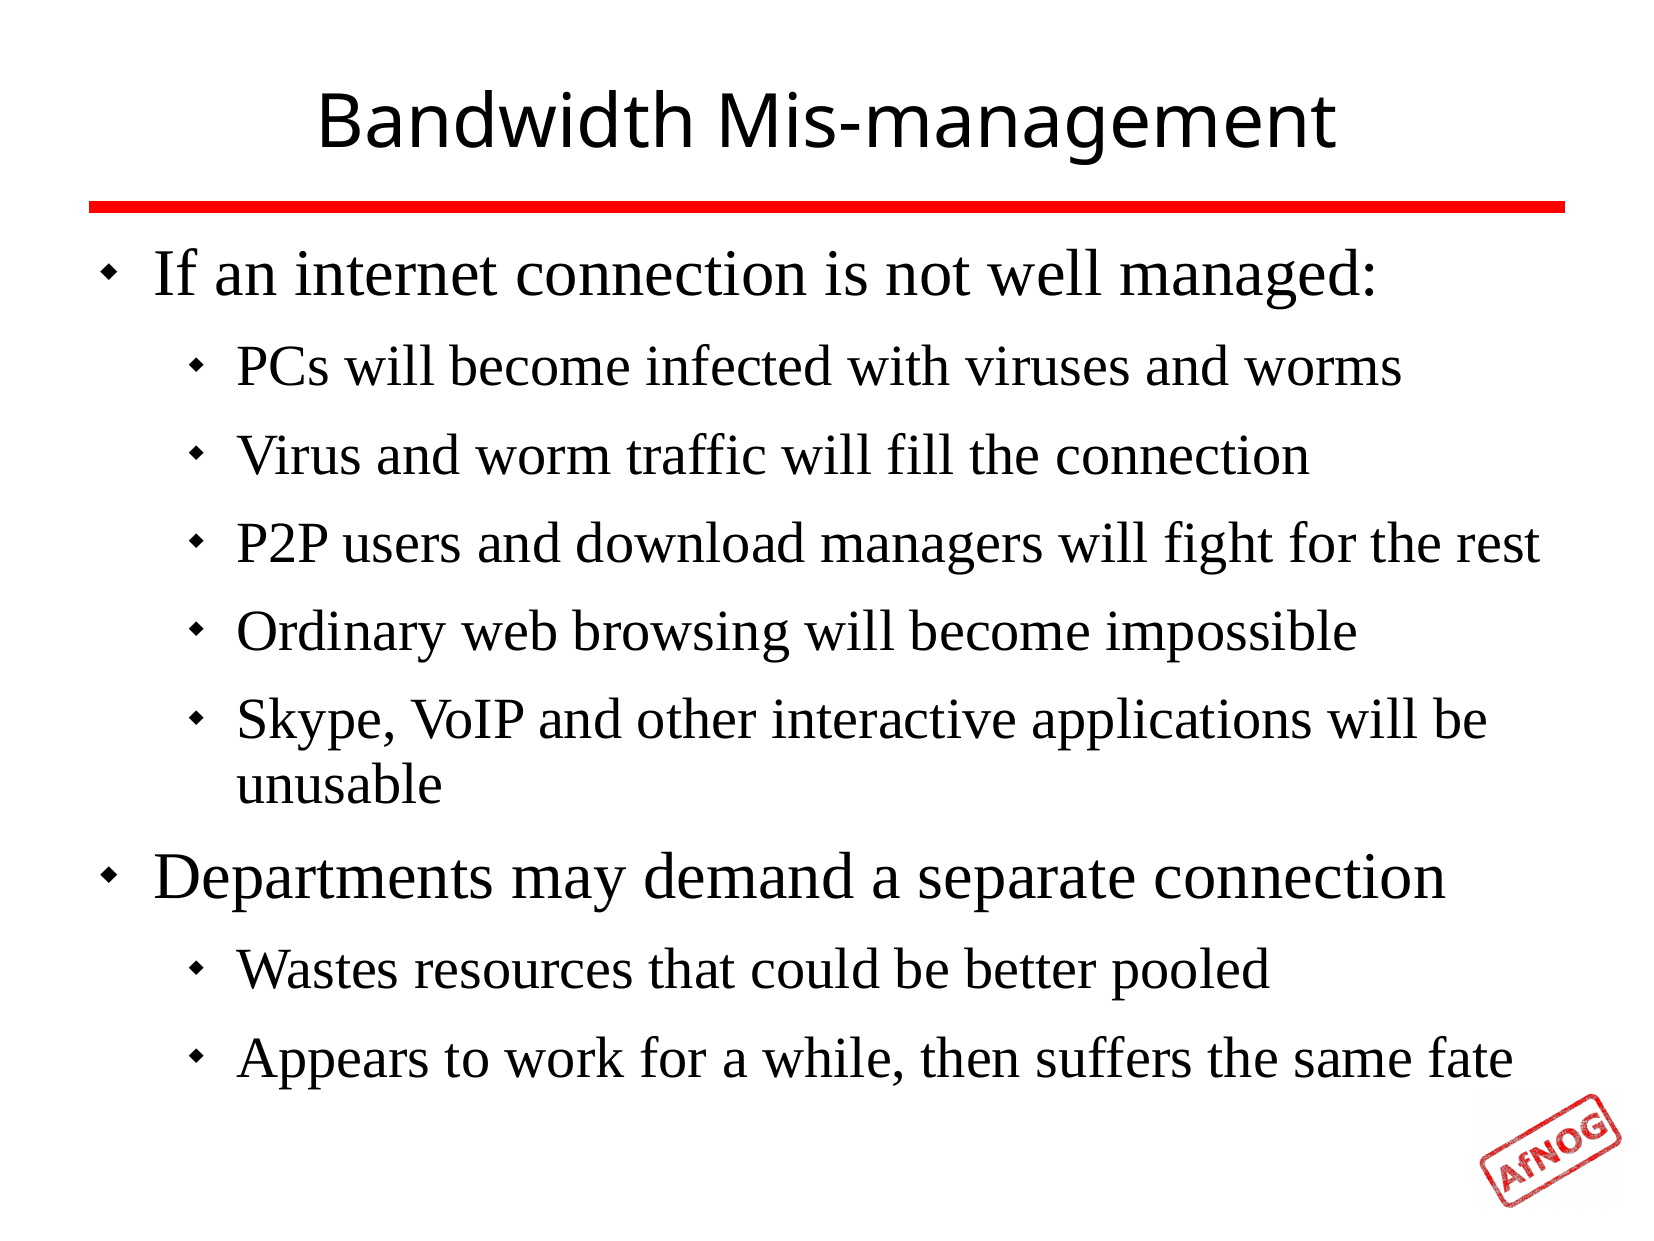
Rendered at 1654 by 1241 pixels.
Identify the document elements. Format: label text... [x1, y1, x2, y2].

title Bandwidth Mis-management [82, 29, 1571, 207]
list If an internet connection is not well managed: PCs will become infected with viruses and worms Virus and worm traffic will fill the connection P2P users and download managers will fight for the rest Ordinary web browsing will become impossible Skype, VoIP and other interactive applications will be unusable Departments may demand a separate connection Wastes resources that could be better pooled Appears to work for a while, then suffers the same fate [82, 236, 1571, 1108]
picture [1476, 1090, 1625, 1211]
